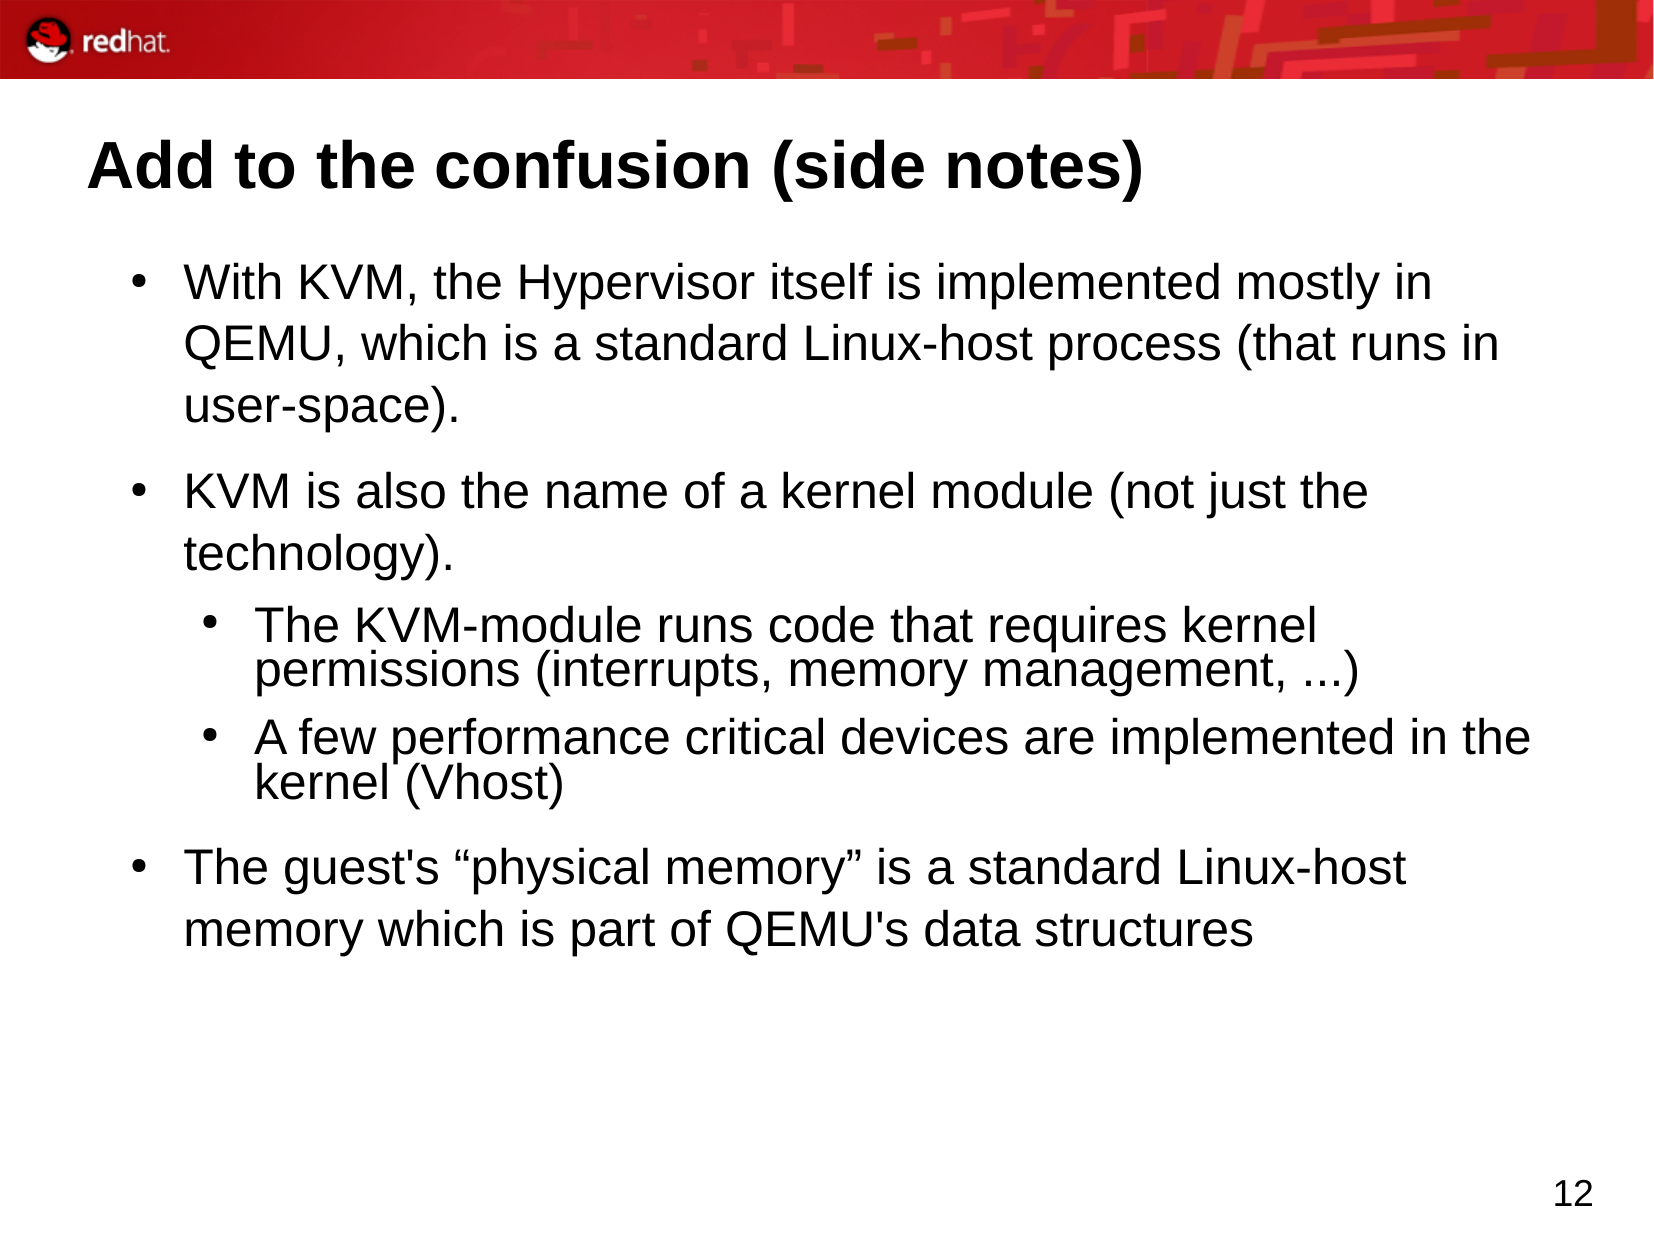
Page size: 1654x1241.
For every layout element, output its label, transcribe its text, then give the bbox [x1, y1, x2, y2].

list With KVM, the Hypervisor itself is implemented mostly in QEMU, which is a standard Linux-host process (that runs in user-space). KVM is also the name of a kernel module (not just the technology). The KVM-module runs code that requires kernel permissions (interrupts, memory management, ...) A few performance critical devices are implemented in the kernel (Vhost) The guest's “physical memory” is a standard Linux-host memory which is part of QEMU's data structures [112, 248, 1538, 1023]
title Add to the confusion (side notes) [86, 93, 1576, 244]
picture [0, 0, 1654, 79]
